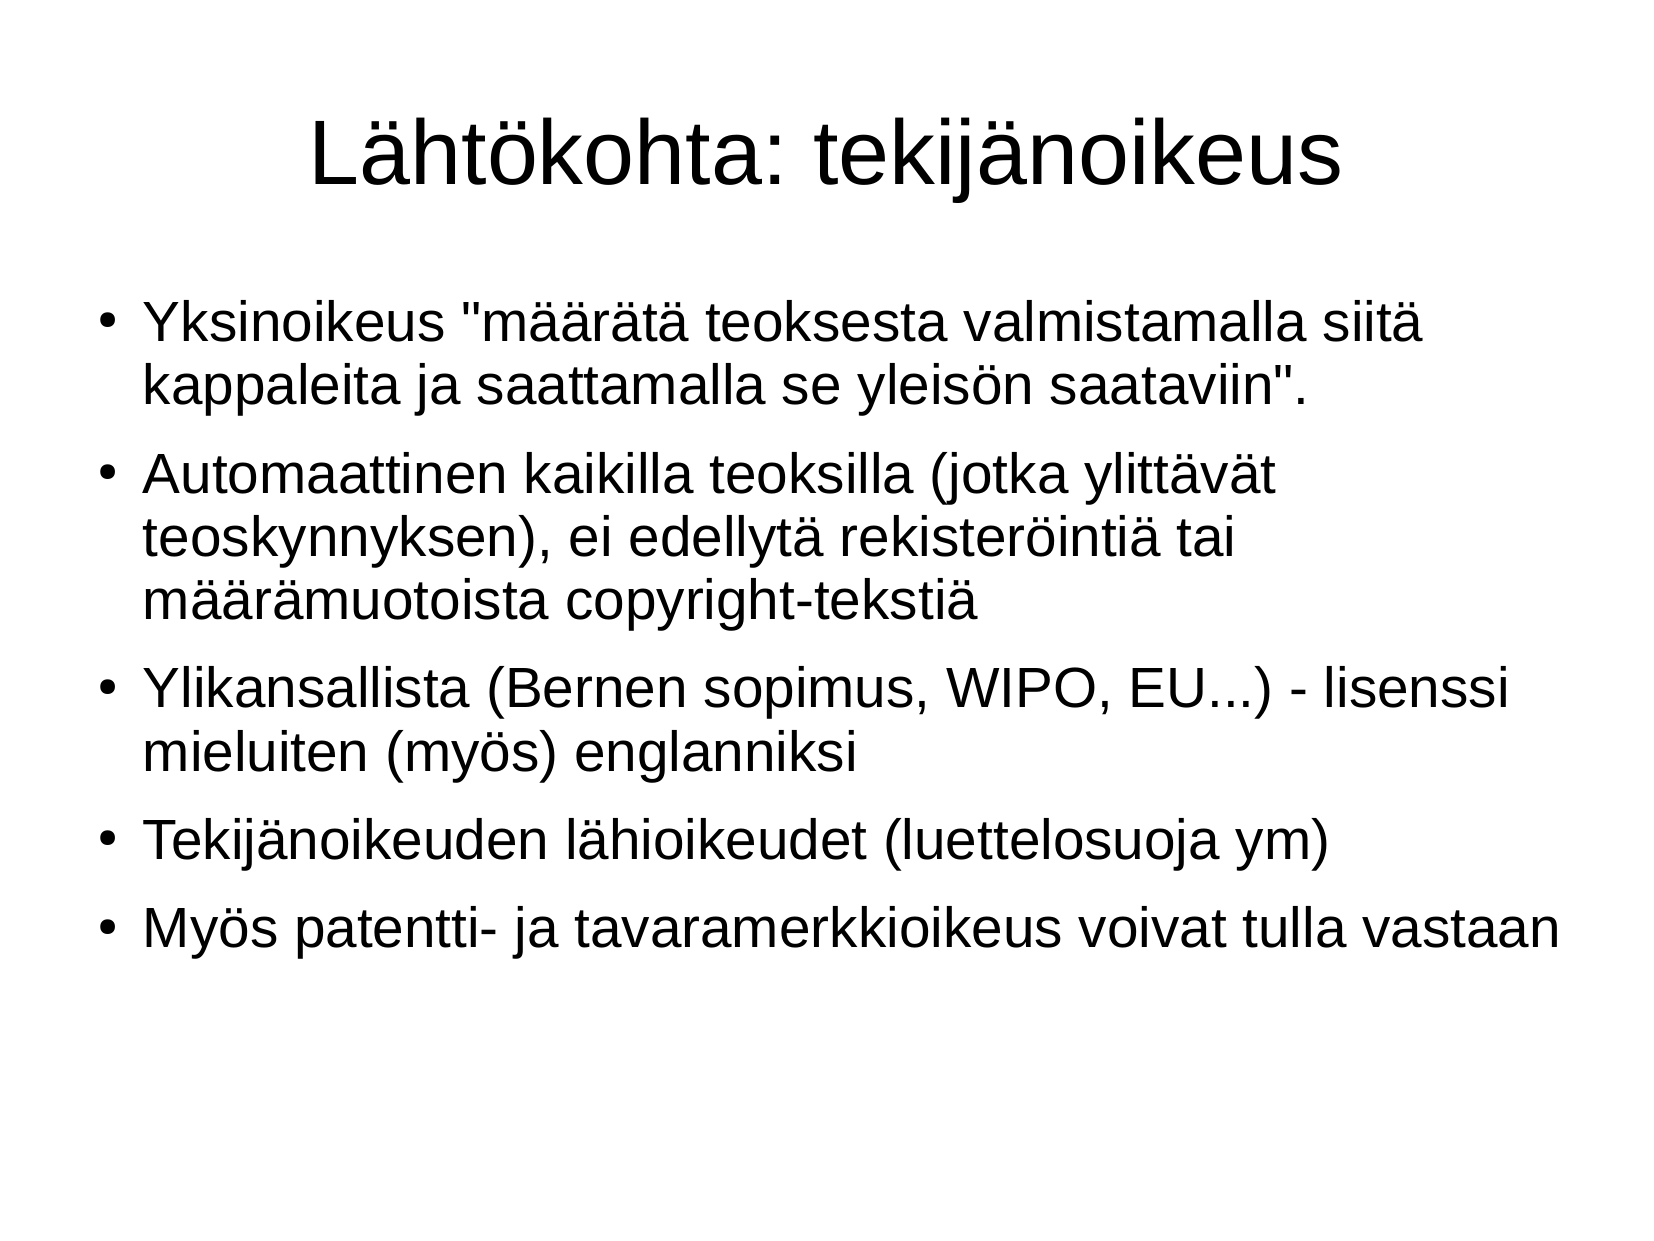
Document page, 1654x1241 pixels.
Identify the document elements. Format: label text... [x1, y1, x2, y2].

list Yksinoikeus "määrätä teoksesta valmistamalla siitä kappaleita ja saattamalla se yleisön saataviin". Automaattinen kaikilla teoksilla (jotka ylittävät teoskynnyksen), ei edellytä rekisteröintiä tai määrämuotoista copyright-tekstiä Ylikansallista (Bernen sopimus, WIPO, EU...) - lisenssi mieluiten (myös) englanniksi Tekijänoikeuden lähioikeudet (luettelosuoja ym) Myös patentti- ja tavaramerkkioikeus voivat tulla vastaan [82, 290, 1571, 1010]
title Lähtökohta: tekijänoikeus [82, 49, 1571, 257]
